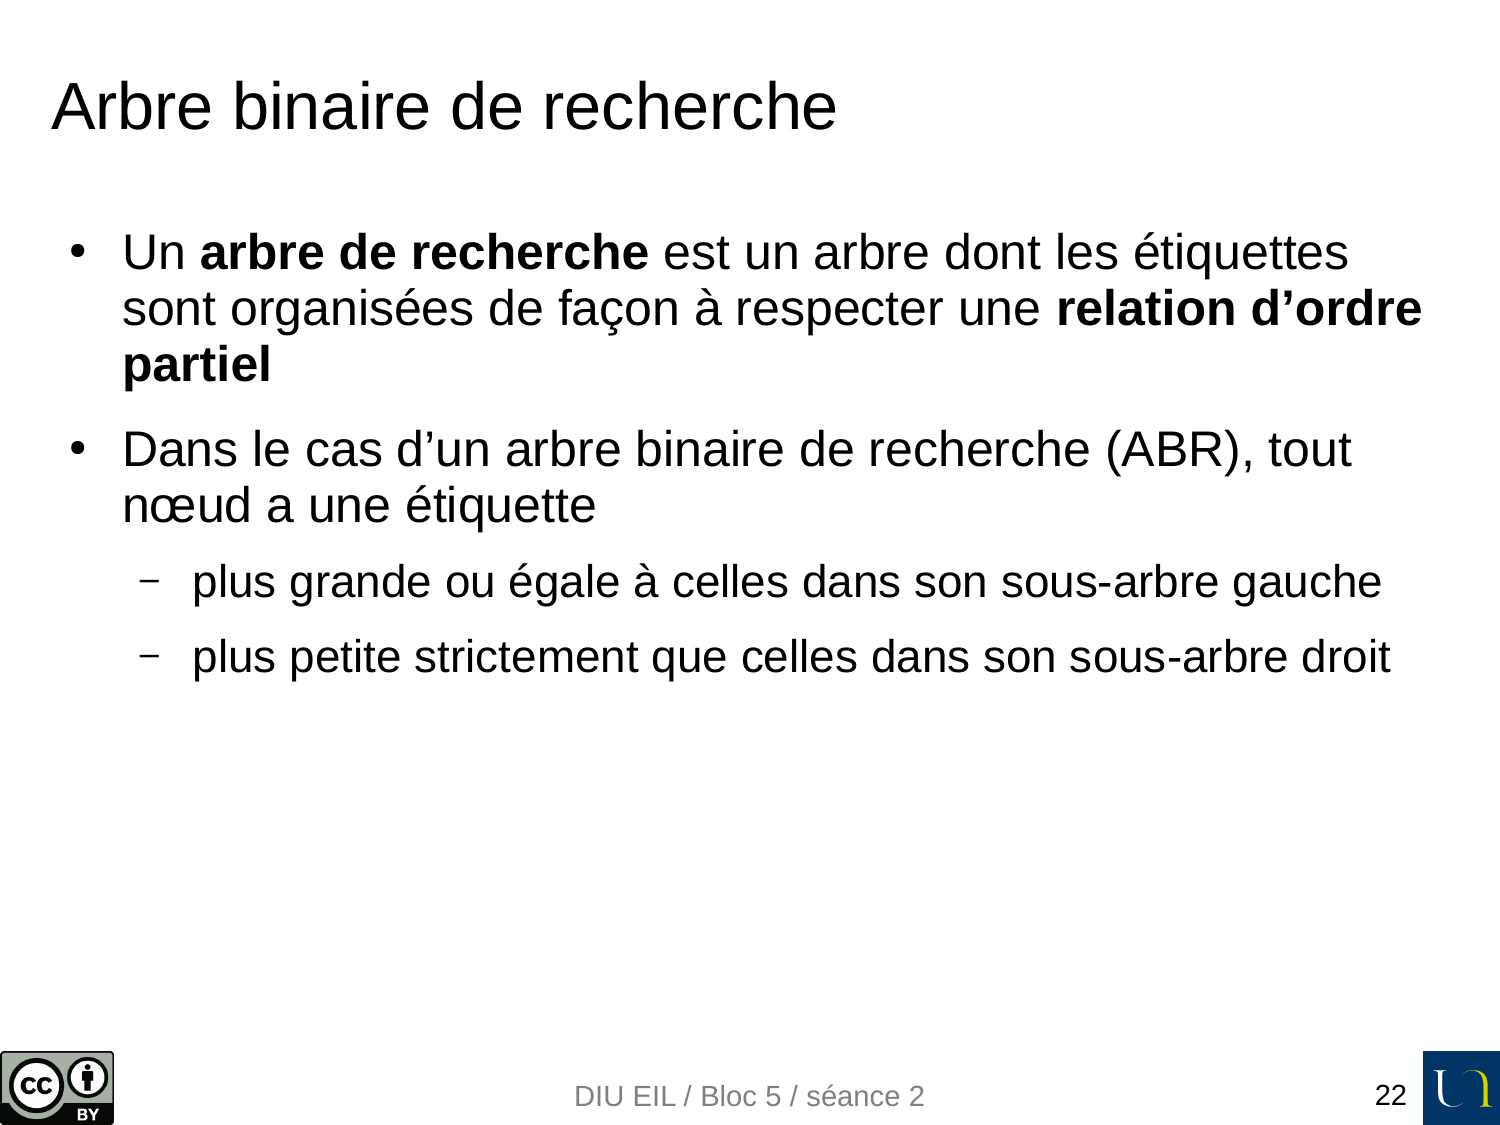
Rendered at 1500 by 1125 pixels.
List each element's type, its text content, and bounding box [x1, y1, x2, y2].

picture [0, 1051, 114, 1125]
list Un arbre de recherche est un arbre dont les étiquettes sont organisées de façon à respecter une relation d’ordre partiel Dans le cas d’un arbre binaire de recherche (ABR), tout nœud a une étiquette plus grande ou égale à celles dans son sous-arbre gauche plus petite strictement que celles dans son sous-arbre droit [51, 224, 1449, 1052]
picture [1417, 1051, 1500, 1125]
title Arbre binaire de recherche [51, 44, 1449, 170]
